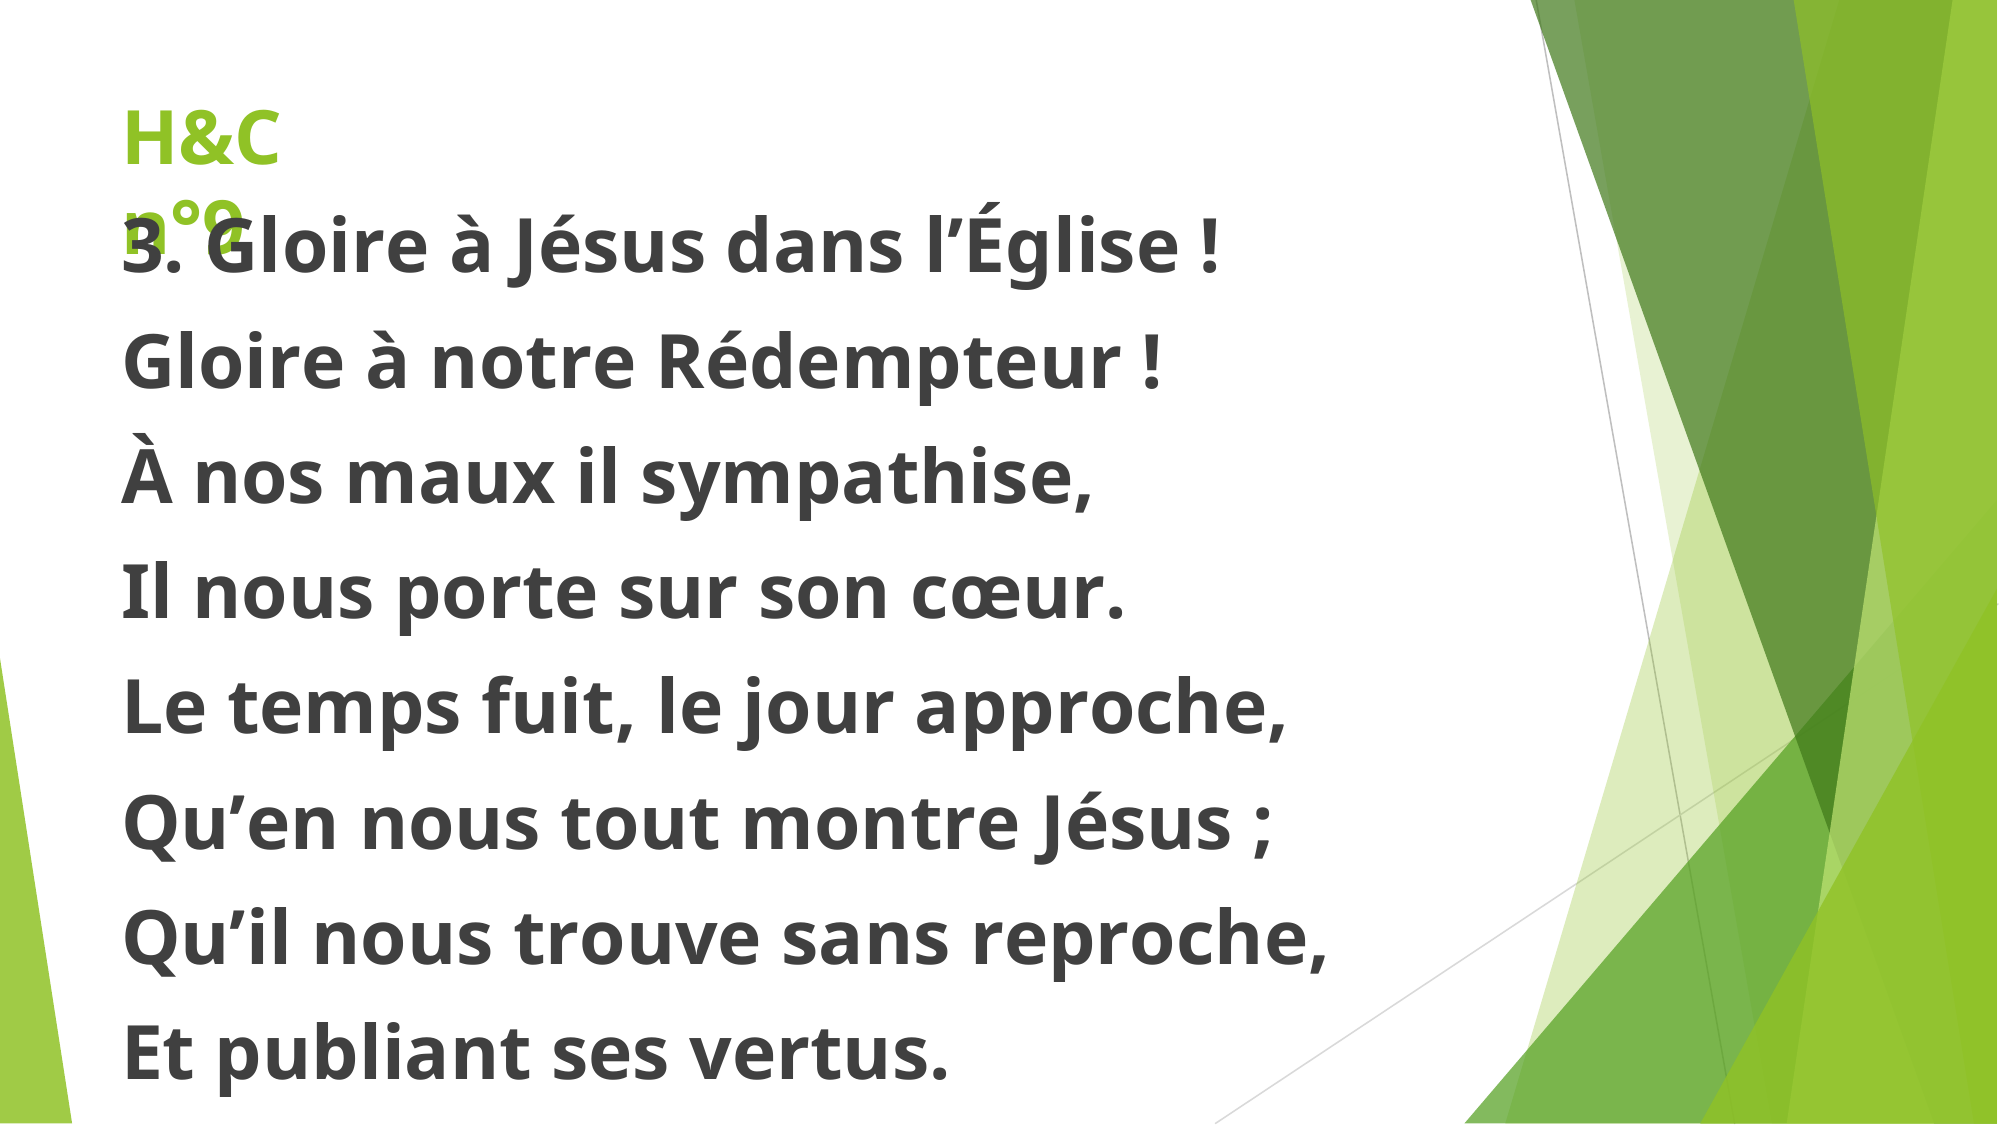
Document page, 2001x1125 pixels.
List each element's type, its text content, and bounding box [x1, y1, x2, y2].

text_box H&C n°9 [106, 82, 441, 166]
text_box 3. Gloire à Jésus dans l’Église ! Gloire à notre Rédempteur ! À nos maux il sympathise, Il nous porte sur son cœur. Le temps fuit, le jour approche, Qu’en nous tout montre Jésus ; Qu’il nous trouve sans reproche, Et publiant ses vertus. [106, 177, 1730, 1075]
